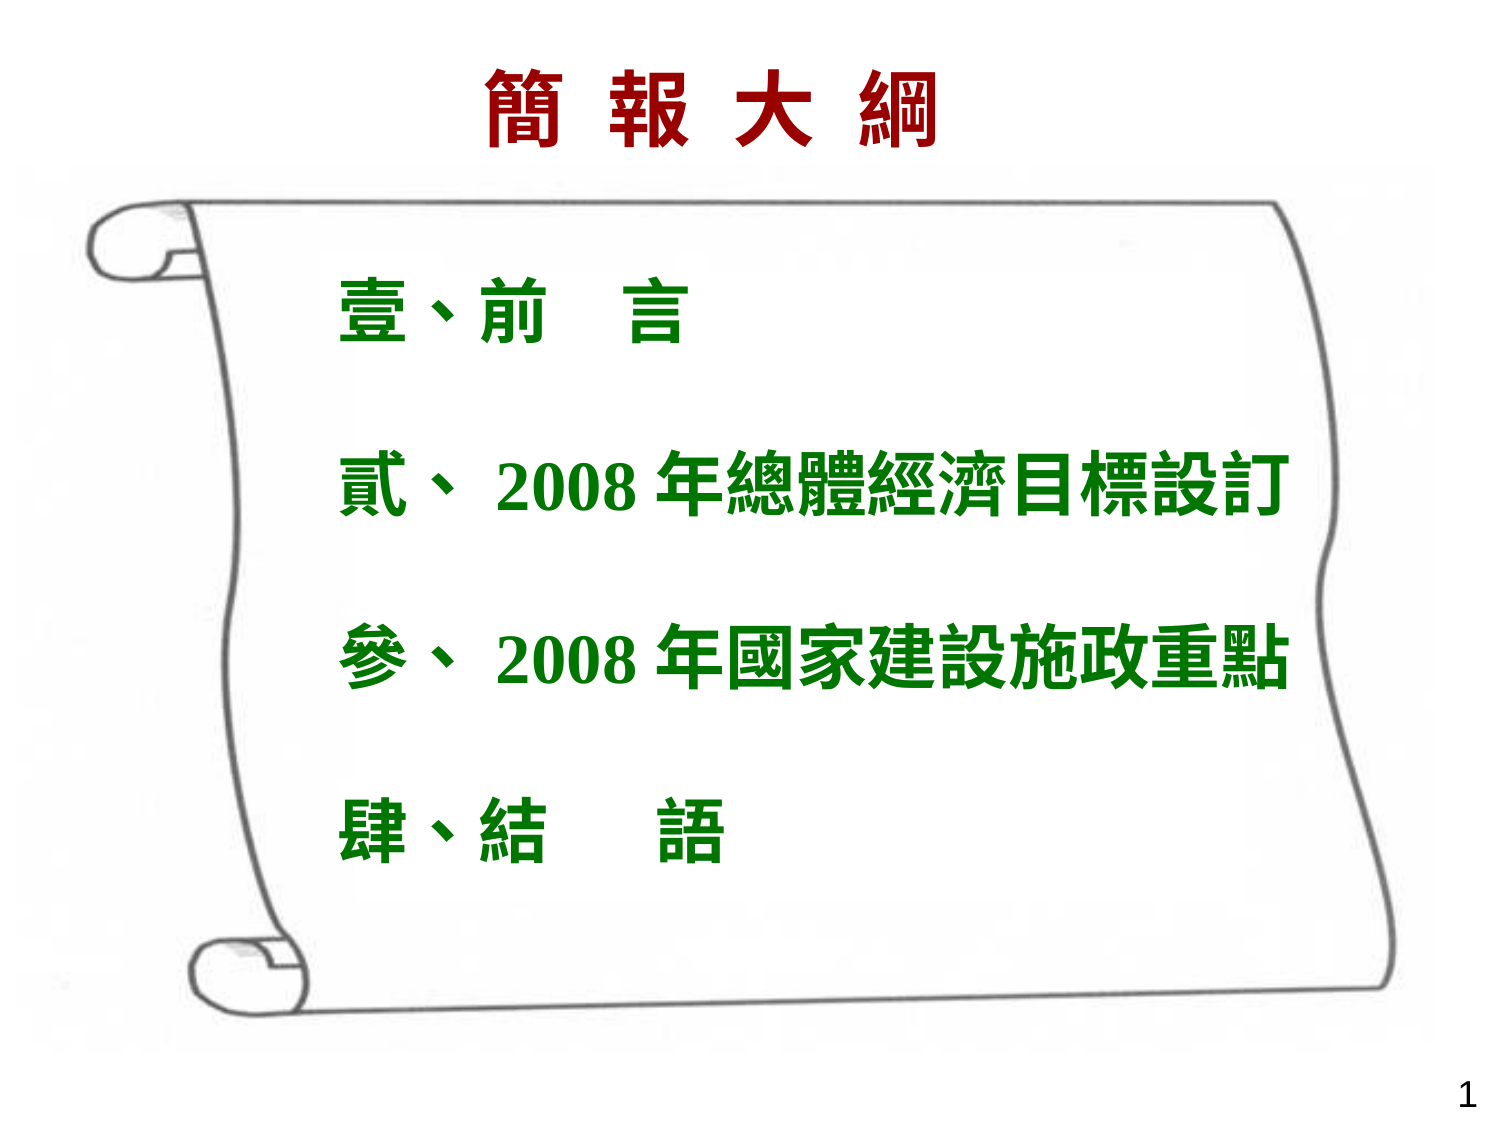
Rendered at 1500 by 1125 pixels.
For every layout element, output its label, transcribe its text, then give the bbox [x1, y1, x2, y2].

picture [17, 165, 1436, 1054]
text_box 1 [1442, 1063, 1500, 1125]
text_box 簡 報 大 綱 [112, 39, 1312, 229]
text_box 壹、前 言 貳、2008年總體經濟目標設訂 參、2008年國家建設施政重點 肆、結 語 [322, 258, 1323, 880]
